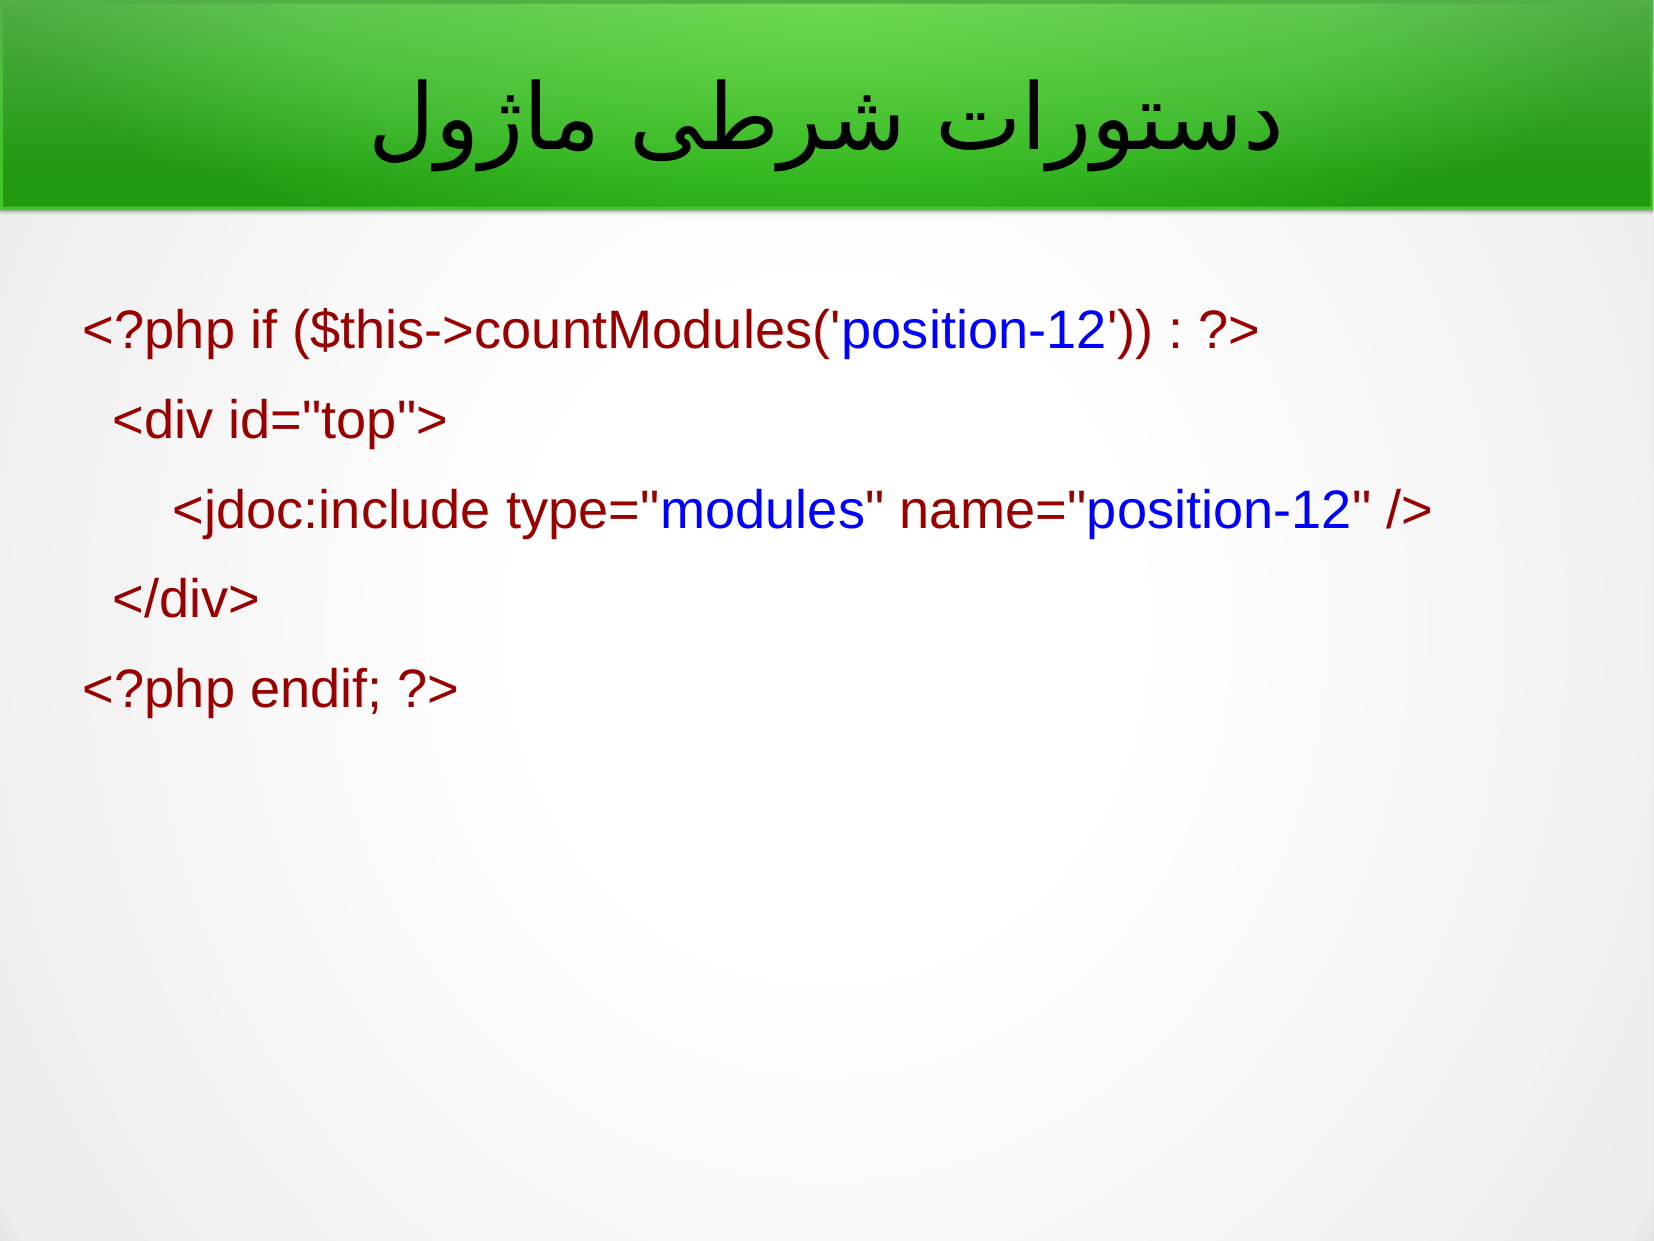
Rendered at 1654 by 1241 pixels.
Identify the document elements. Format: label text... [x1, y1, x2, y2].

list <?php if ($this->countModules('position-12')) : ?> <div id="top"> <jdoc:include type="modules" name="position-12" /> </div> <?php endif; ?> [82, 299, 1571, 1019]
title دستورات شرطی ماژول [82, 47, 1571, 189]
